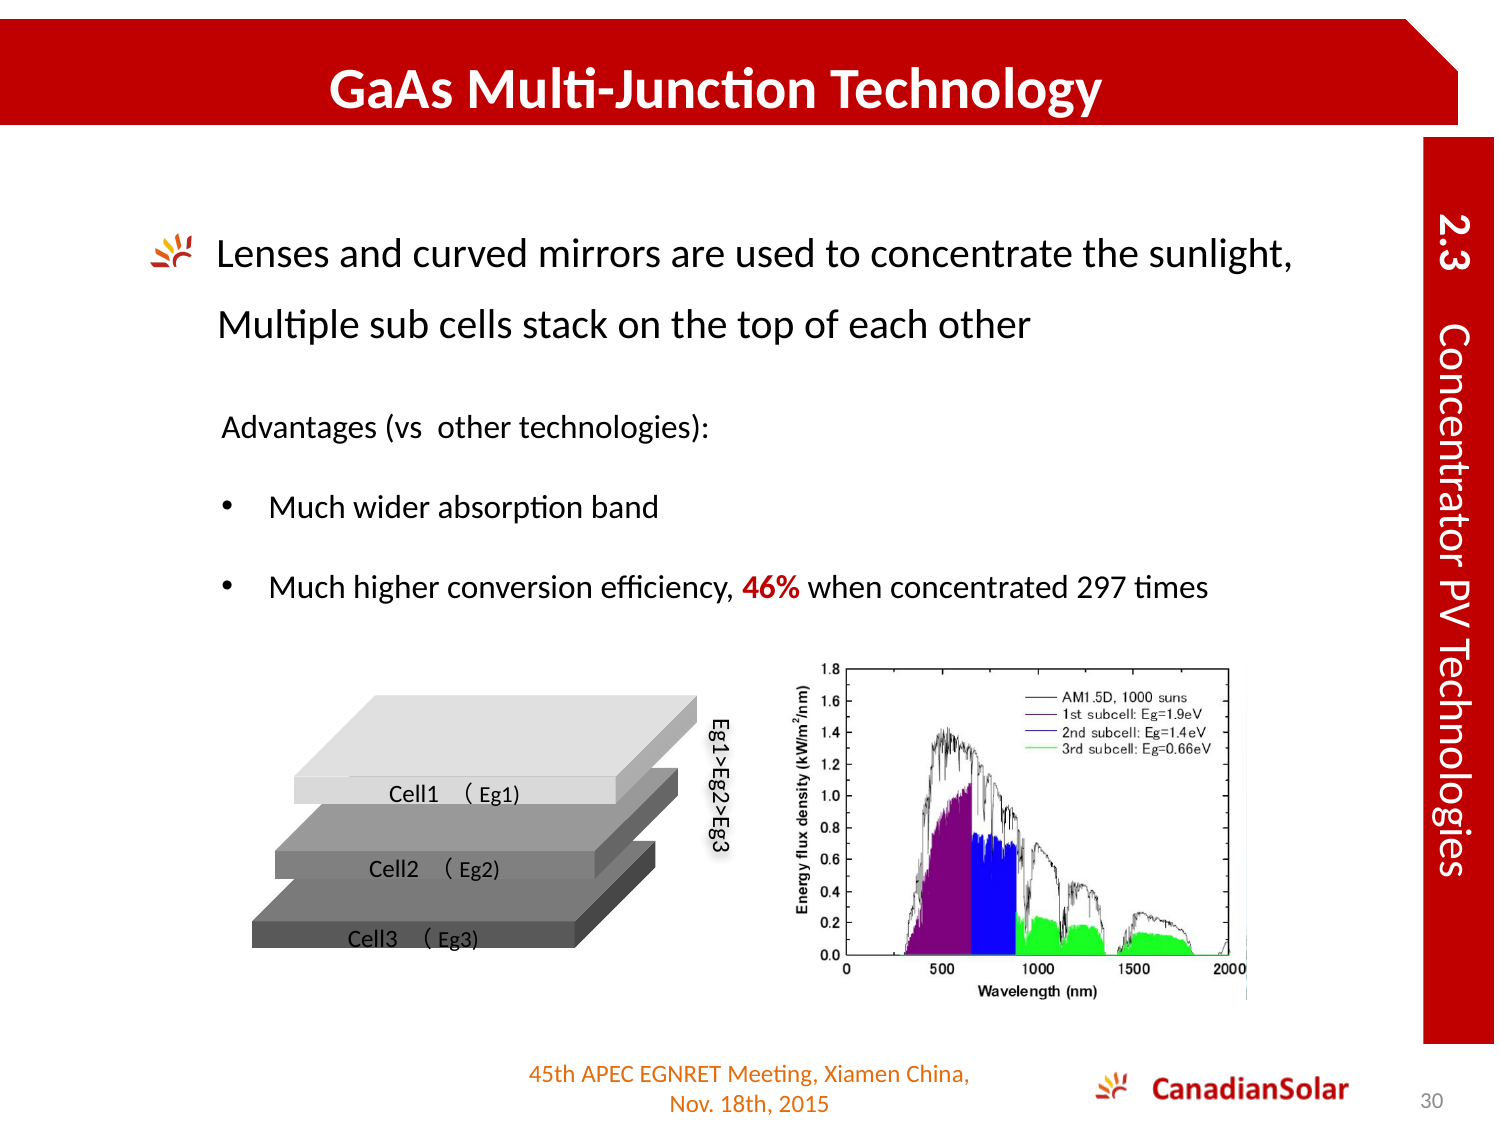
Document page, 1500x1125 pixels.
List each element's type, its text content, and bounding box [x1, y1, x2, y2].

picture [150, 233, 193, 269]
picture [1080, 1046, 1377, 1125]
text_box Lenses and curved mirrors are used to concentrate the sunlight, Multiple sub cells stack on the top of each other [135, 193, 1325, 355]
picture [789, 662, 1247, 1000]
slide_number <編號> [1108, 1069, 1459, 1125]
text_box Informatization, 2020~2025 Remotely and centrally control the production process Collaboratively manage information in the whole industry chain Cut costs of administration, logistics, service and financing [293, 695, 697, 777]
text_box Intelligentization, 2015~2020 Intelligentize and interconnect equipments On-line control production processs Analyze the data through information and communication technology Cut quality and management costs [274, 767, 673, 852]
footer 45th APEC EGNRET Meeting, Xiamen China, Nov. 18th, 2015 [512, 1057, 988, 1118]
text_box Advantages (vs other technologies): Much wider absorption band Much higher conversion efficiency, 46% when concentrated 297 times [206, 338, 1412, 613]
text_box Eg1>Eg2>Eg3 [673, 703, 750, 959]
text_box 2.3 Concentrator PV Technologies [1423, 137, 1494, 1044]
text_box Cell1 （Eg1) [294, 777, 615, 804]
text_box Automation, 2005~2015 Completely replace simple manual operations Partly replace complex manual operations Lower labor cost and quality cost [252, 840, 656, 922]
text_box GaAs Multi-Junction Technology [0, 19, 1459, 126]
text_box Cell3 （Eg3) [252, 922, 574, 948]
text_box Cell2 （Eg2) [275, 852, 594, 879]
